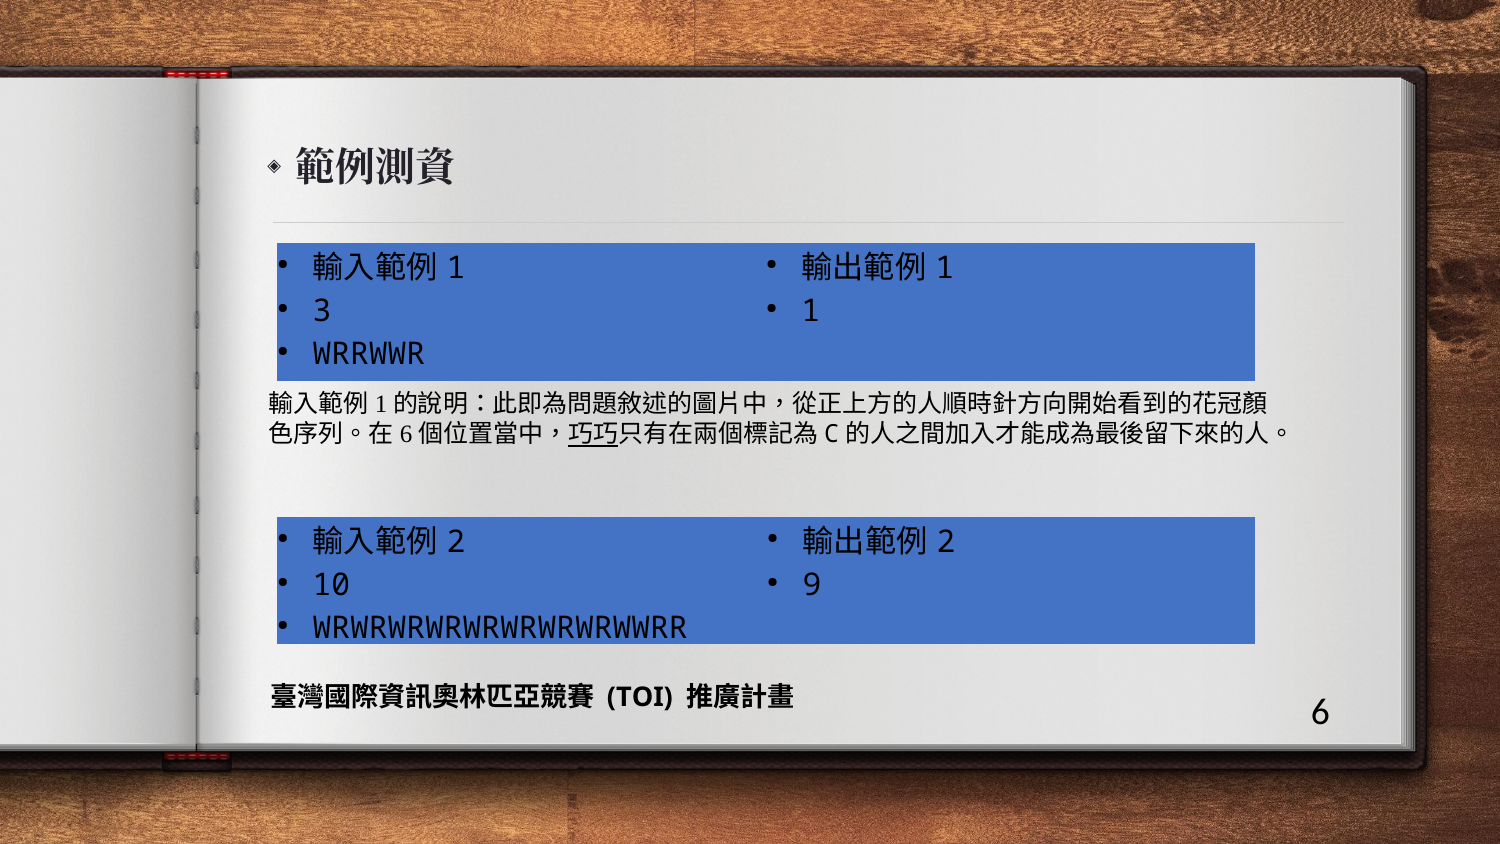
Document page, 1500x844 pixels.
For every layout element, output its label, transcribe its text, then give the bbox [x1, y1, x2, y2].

list 範例測資 [252, 126, 1194, 205]
table_header 輸出範例1 1 [766, 243, 1255, 380]
text_box 輸入範例1的說明：此即為問題敘述的圖片中，從正上方的人順時針方向開始看到的花冠顏色序列。在6個位置當中，巧巧只有在兩個標記為C的人之間加入才能成為最後留下來的人。 [253, 380, 1288, 456]
table_header 輸入範例1 3 WRRWWR [277, 243, 766, 380]
table_header 輸入範例2 10 WRWRWRWRWRWRWRWRWWRR [277, 517, 767, 644]
text_box [1295, 672, 1386, 737]
table_header 輸出範例2 9 [767, 517, 1255, 644]
